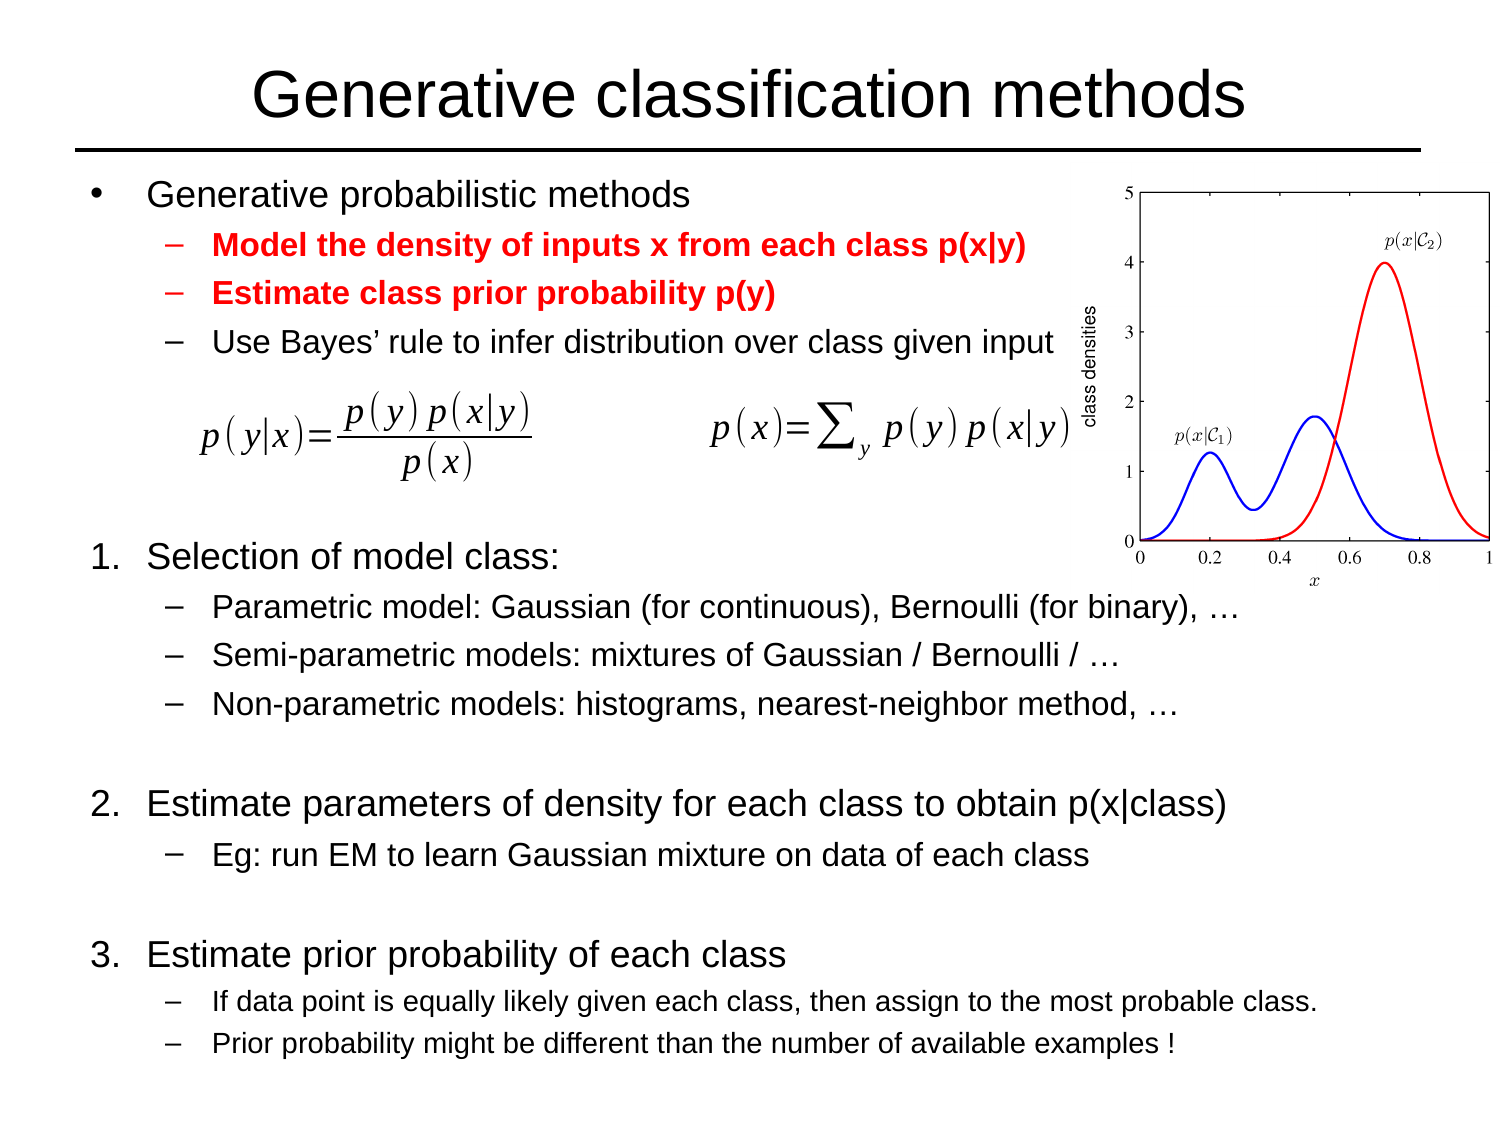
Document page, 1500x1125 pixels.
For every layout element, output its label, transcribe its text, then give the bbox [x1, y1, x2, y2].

list Generative probabilistic methods Model the density of inputs x from each class p(x|y) Estimate class prior probability p(y) Use Bayes’ rule to infer distribution over class given input Selection of model class: Parametric model: Gaussian (for continuous), Bernoulli (for binary), … Semi-parametric models: mixtures of Gaussian / Bernoulli / … Non-parametric models: histograms, nearest-neighbor method, … Estimate parameters of density for each class to obtain p(x|class) Eg: run EM to learn Gaussian mixture on data of each class Estimate prior probability of each class If data point is equally likely given each class, then assign to the most probable class. Prior probability might be different than the number of available examples ! [75, 162, 1426, 1110]
title Generative classification methods [75, 43, 1426, 139]
picture [1070, 162, 1500, 594]
chart [189, 388, 540, 485]
chart [700, 400, 1077, 460]
